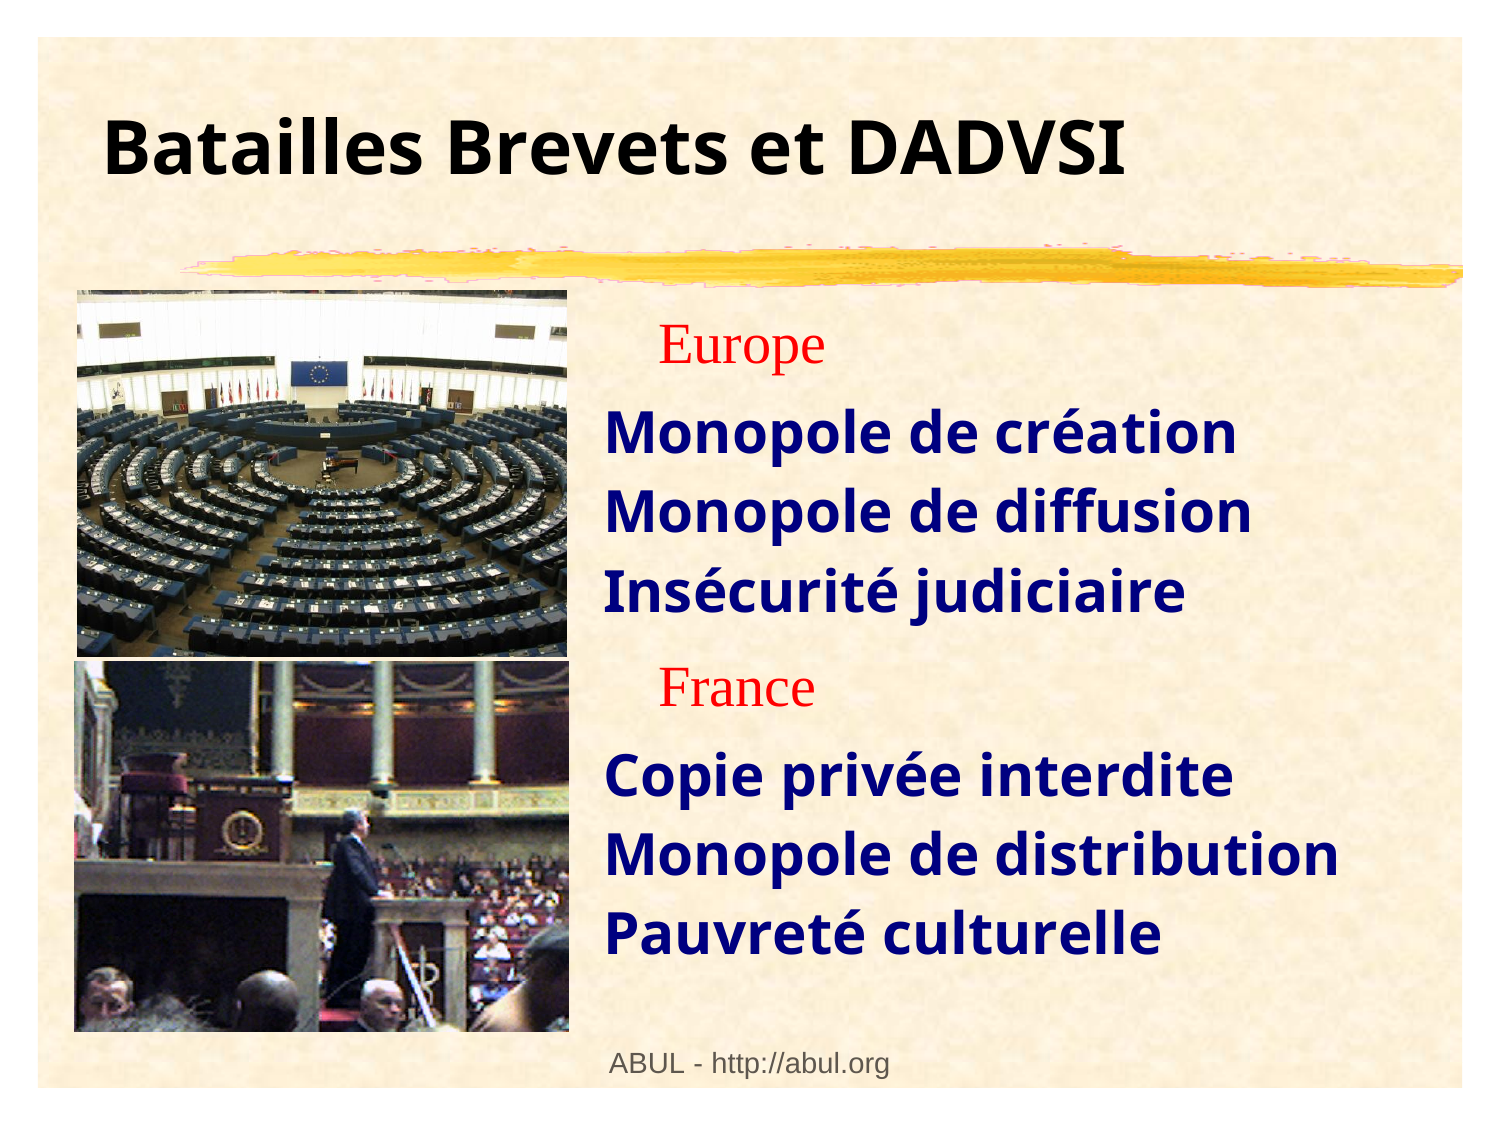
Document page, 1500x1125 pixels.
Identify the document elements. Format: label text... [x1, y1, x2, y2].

text_box France [658, 654, 1127, 726]
text_box Europe [658, 311, 1127, 383]
title Batailles Brevets et DADVSI [101, 39, 1312, 253]
list Monopole de création Monopole de diffusion Insécurité judiciaire [585, 391, 1449, 644]
list Copie privée interdite Monopole de distribution Pauvreté culturelle [585, 733, 1449, 1026]
picture [37, 37, 1463, 1088]
